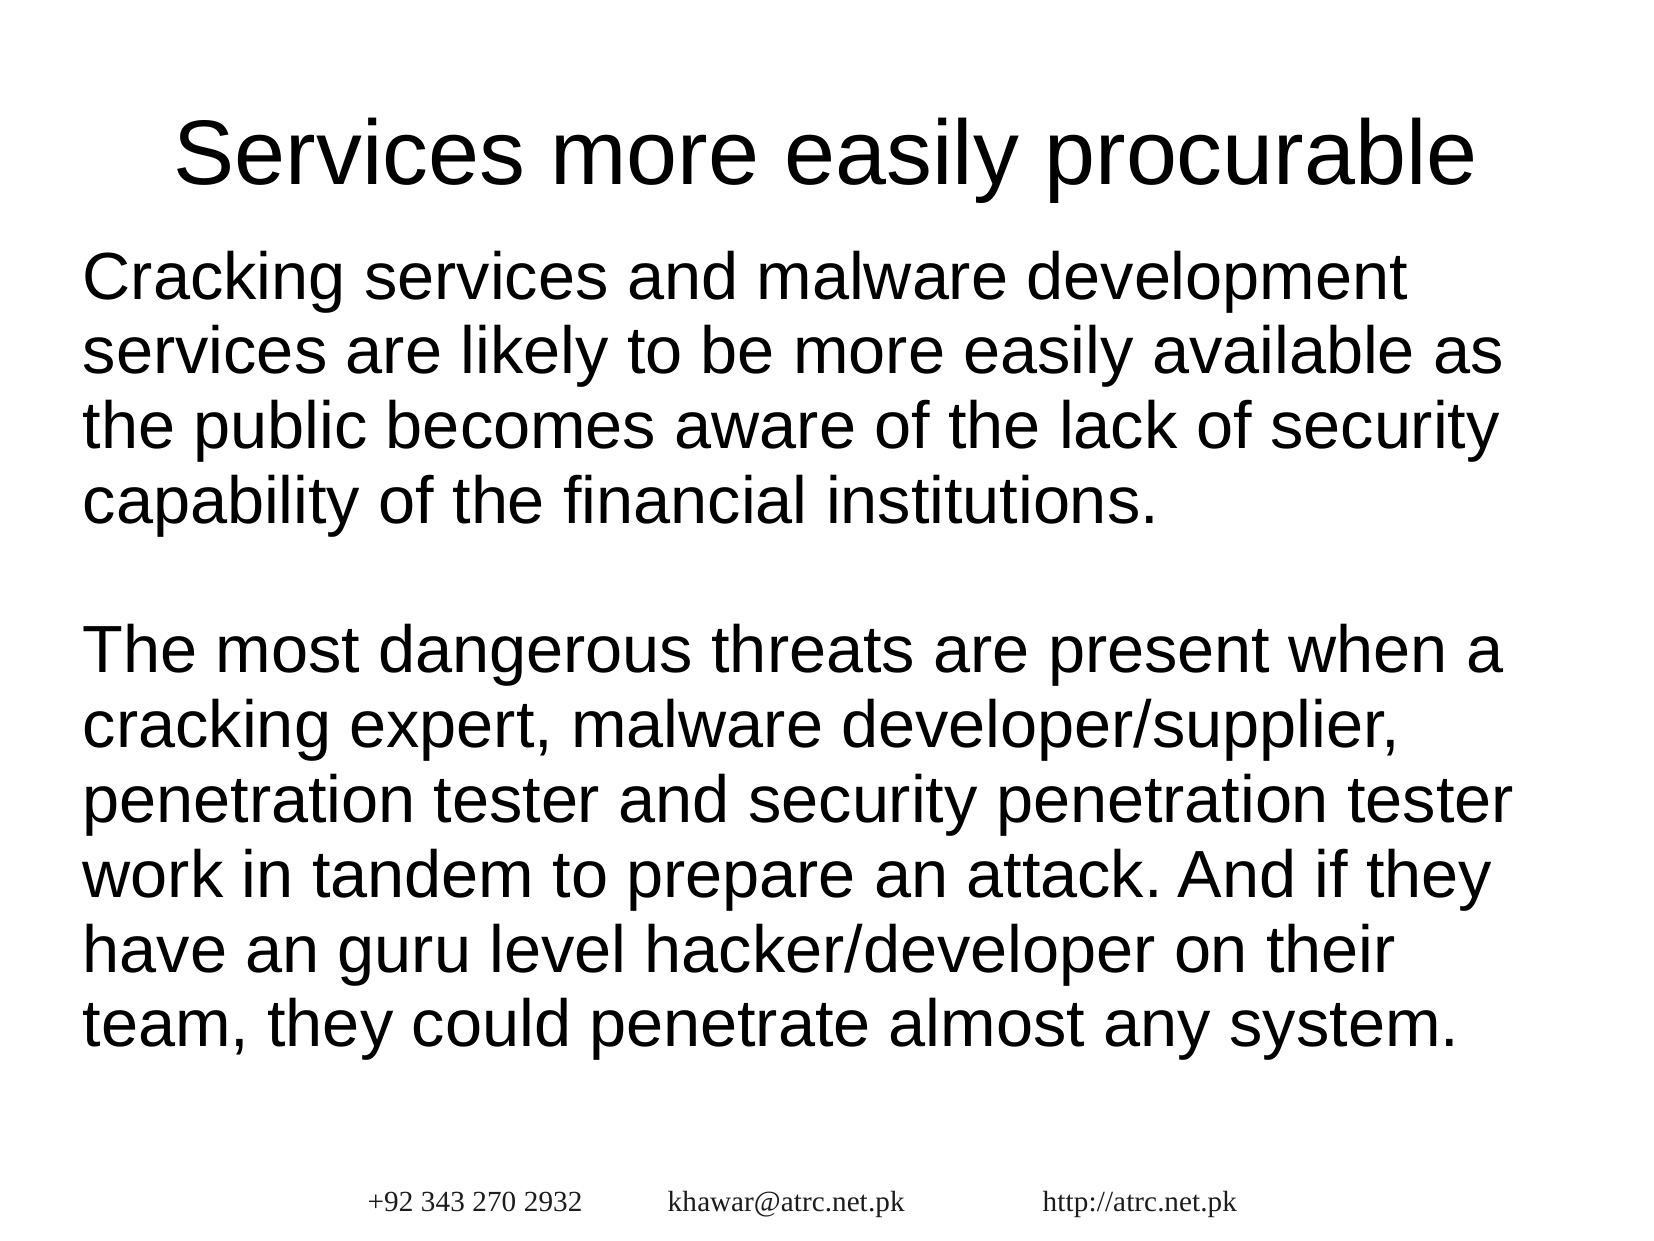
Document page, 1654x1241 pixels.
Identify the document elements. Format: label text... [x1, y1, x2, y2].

title Services more easily procurable [82, 49, 1571, 238]
subtitle Cracking services and malware development services are likely to be more easily available as the public becomes aware of the lack of security capability of the financial institutions. The most dangerous threats are present when a cracking expert, malware developer/supplier, penetration tester and security penetration tester work in tandem to prepare an attack. And if they have an guru level hacker/developer on their team, they could penetrate almost any system. [82, 238, 1571, 1062]
